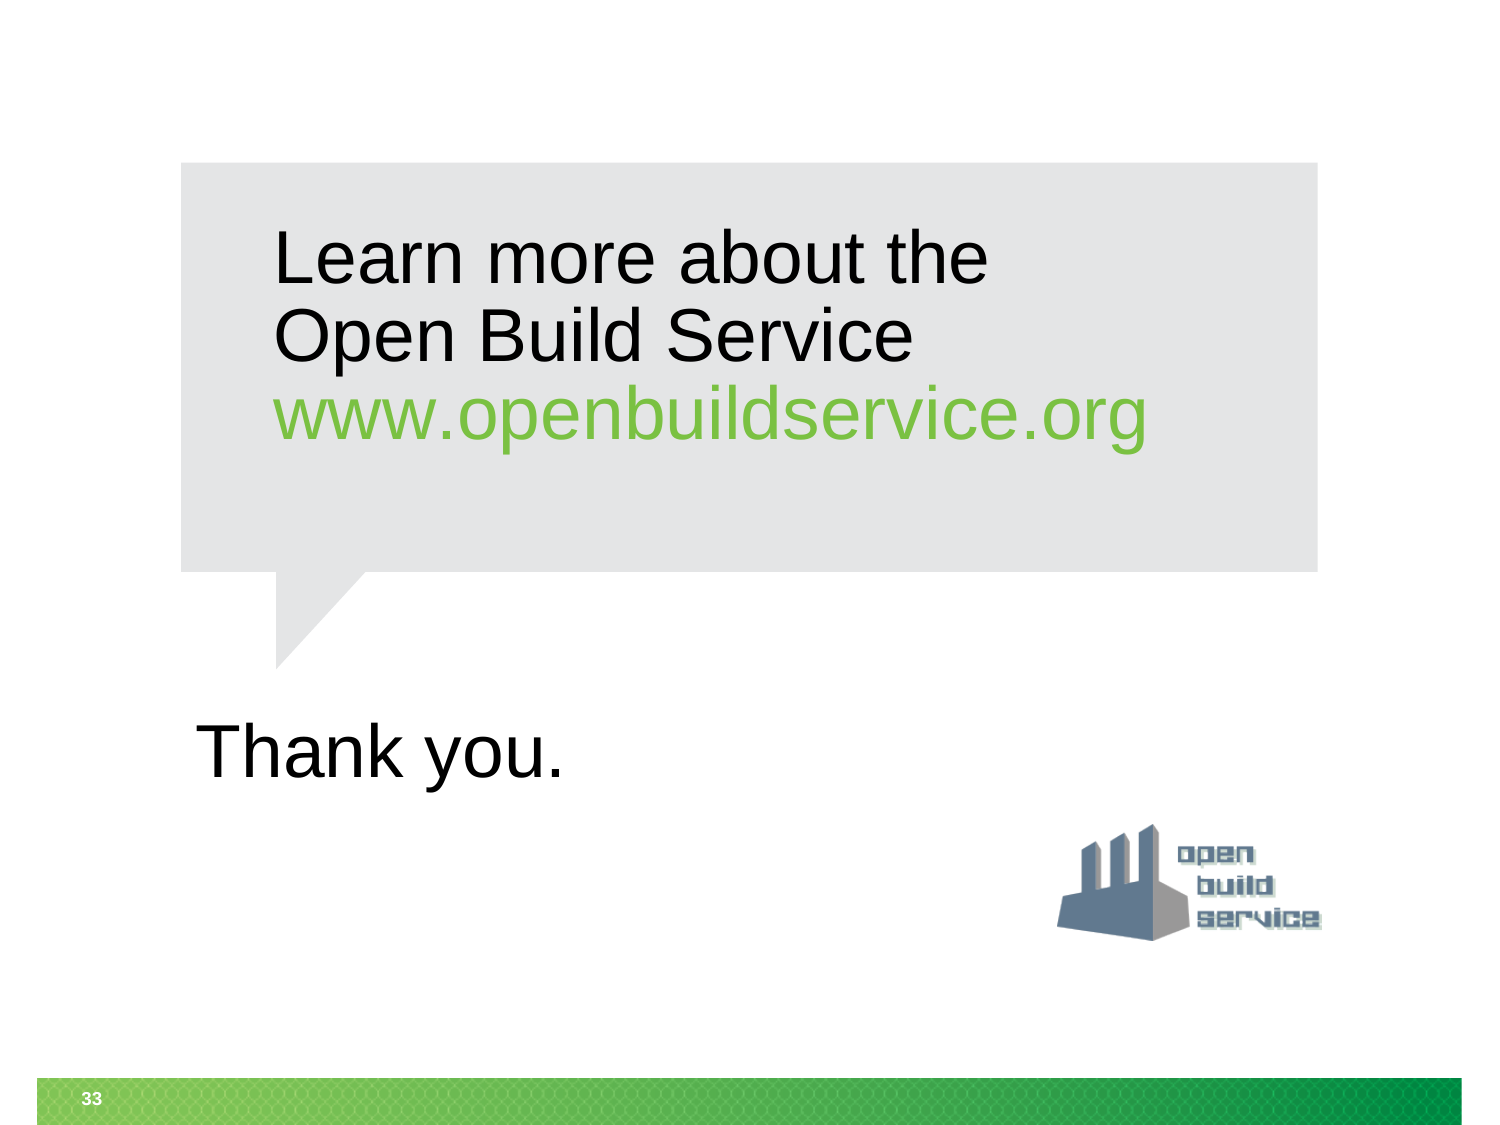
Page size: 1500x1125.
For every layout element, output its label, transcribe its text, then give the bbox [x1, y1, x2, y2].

text_box Learn more about the Open Build Service www.openbuildservice.org [259, 213, 1334, 463]
picture [1057, 824, 1322, 941]
picture [37, 1078, 1462, 1125]
